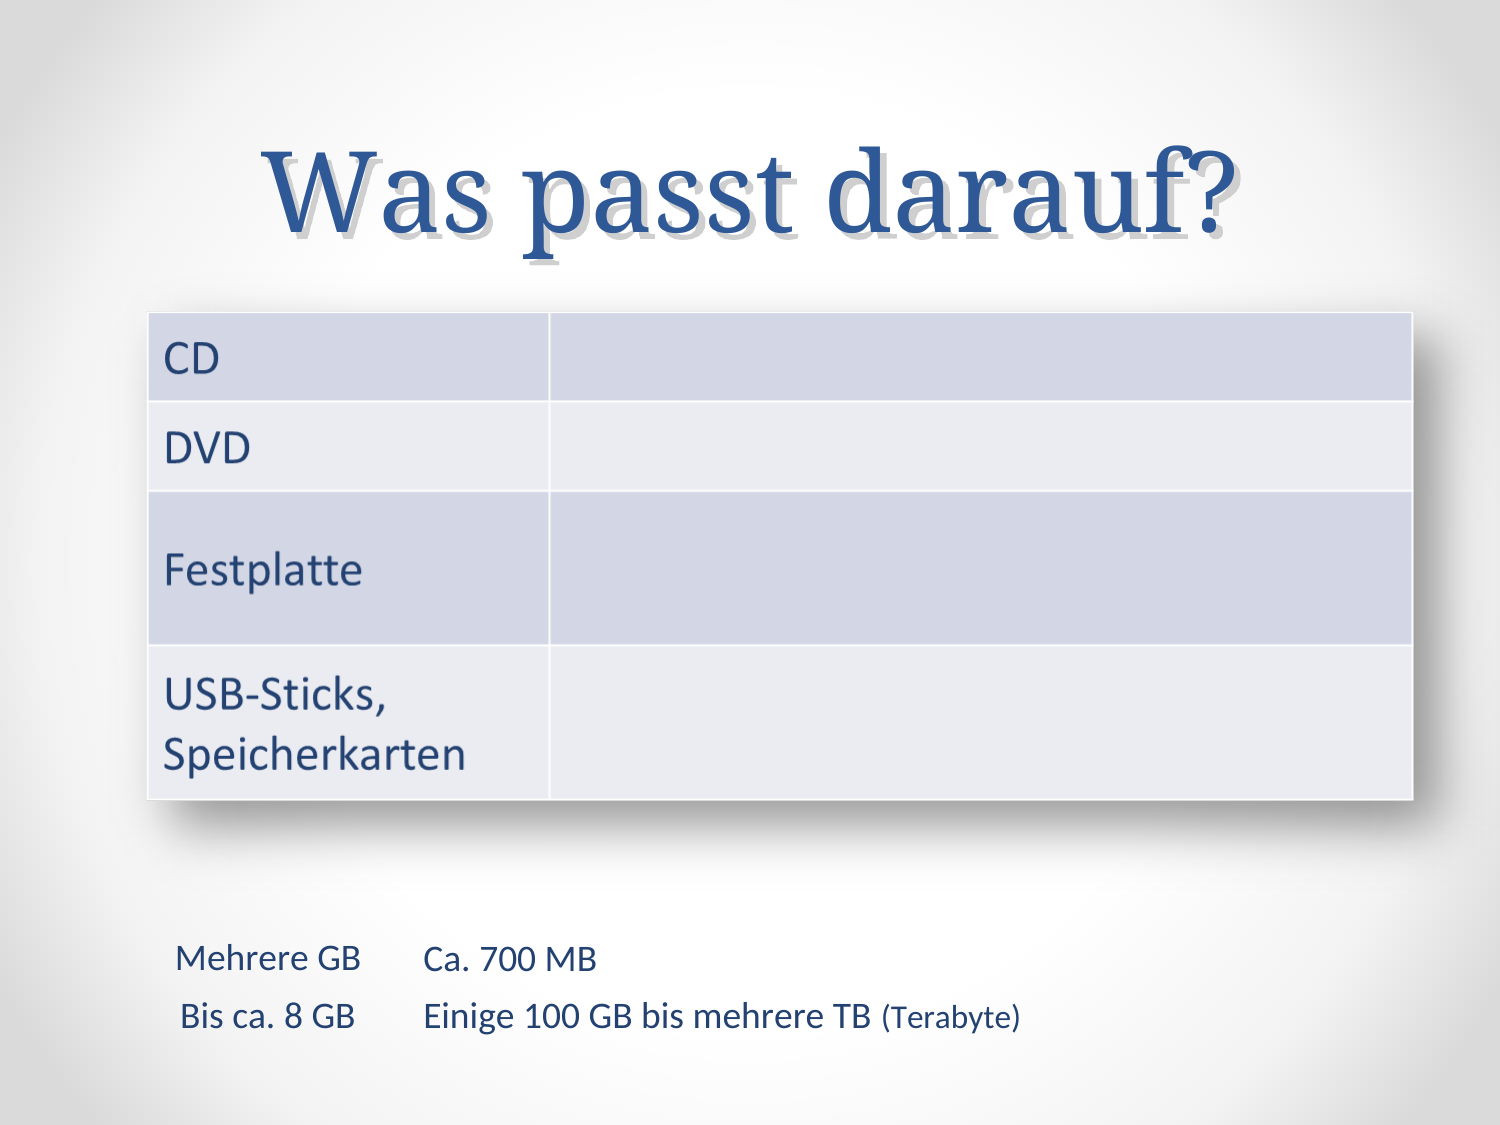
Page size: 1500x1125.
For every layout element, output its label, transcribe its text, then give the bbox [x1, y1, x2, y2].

picture [0, 0, 1500, 1125]
text_box Einige 100 GB bis mehrere TB (Terabyte) [408, 987, 1037, 1045]
title Was passt darauf? [75, 126, 1426, 263]
text_box Bis ca. 8 GB [165, 987, 371, 1045]
text_box Ca. 700 MB [408, 930, 613, 987]
text_box Mehrere GB [160, 929, 377, 987]
